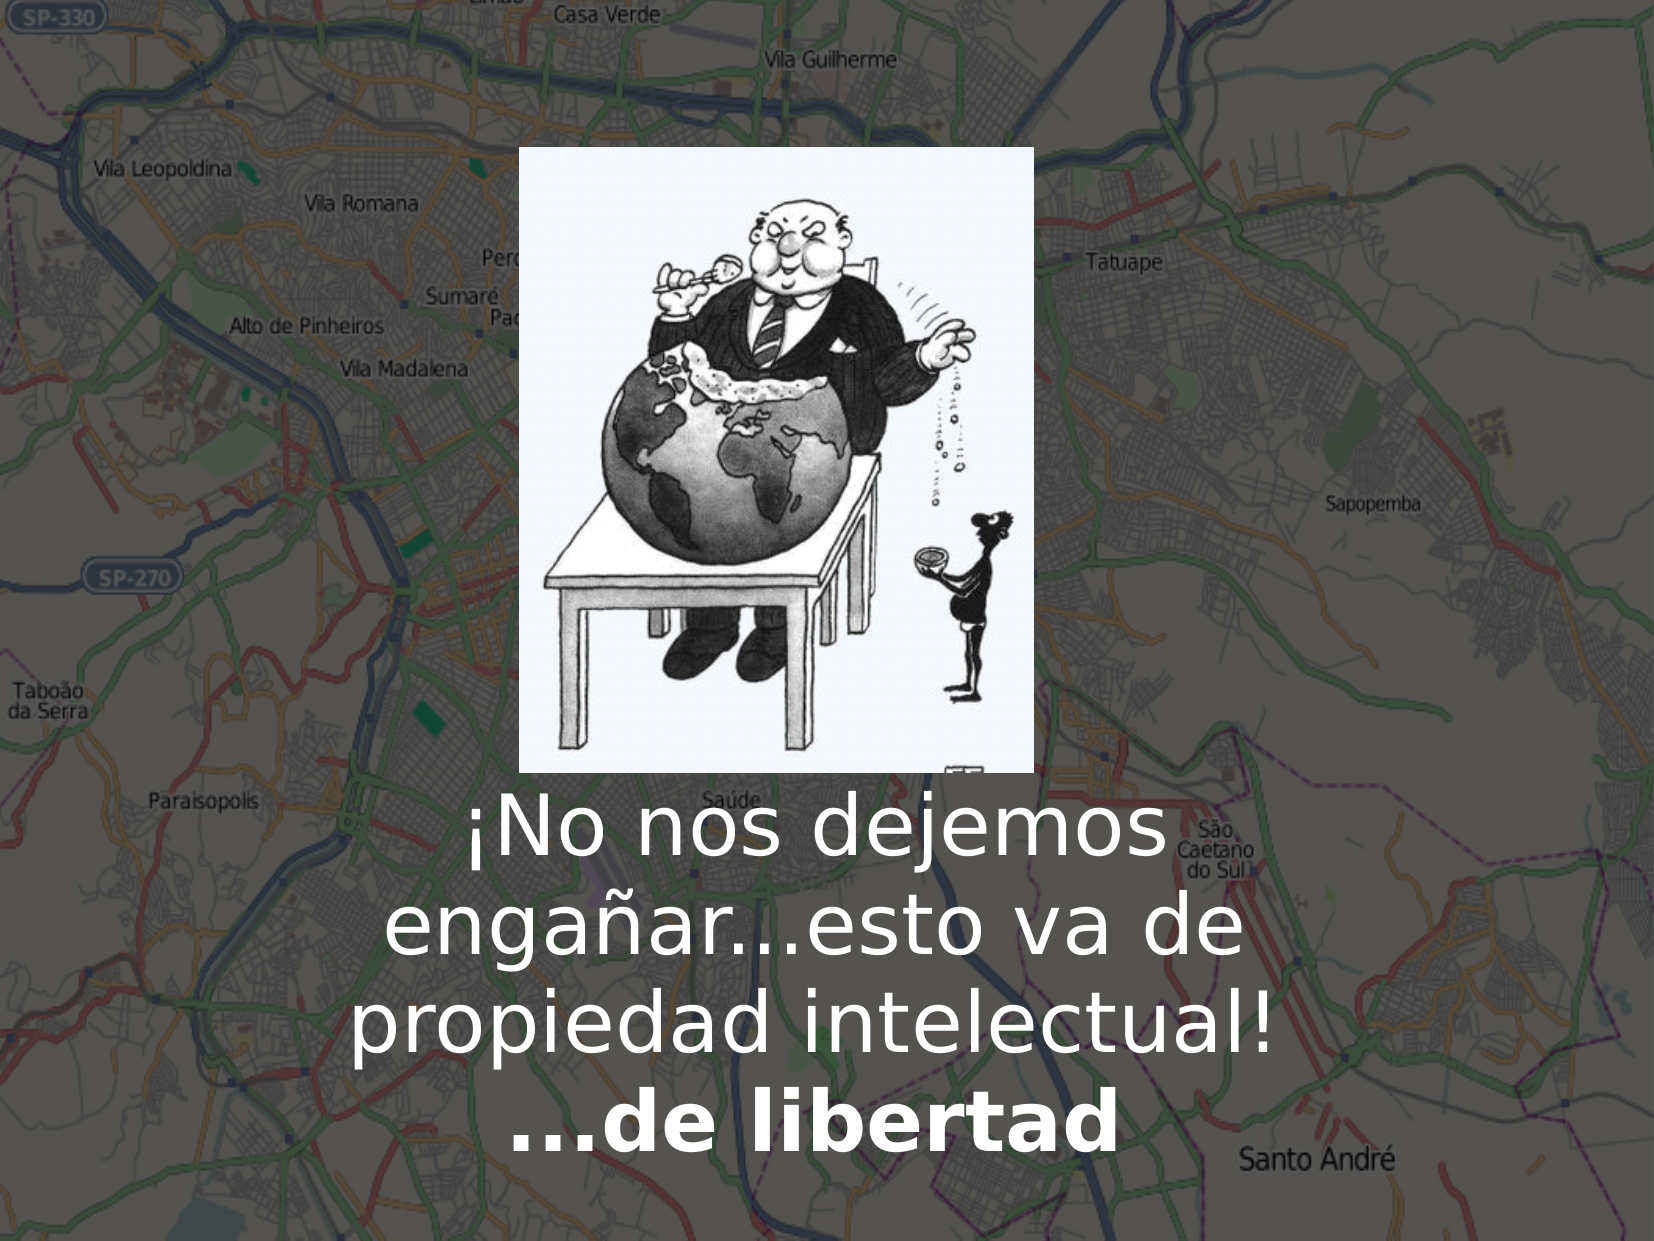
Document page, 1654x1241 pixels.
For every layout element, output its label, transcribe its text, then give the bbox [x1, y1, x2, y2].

picture [0, 0, 1654, 1241]
title ¡No nos dejemos engañar...esto va de propiedad intelectual! ...de libertad [339, 767, 1404, 1182]
